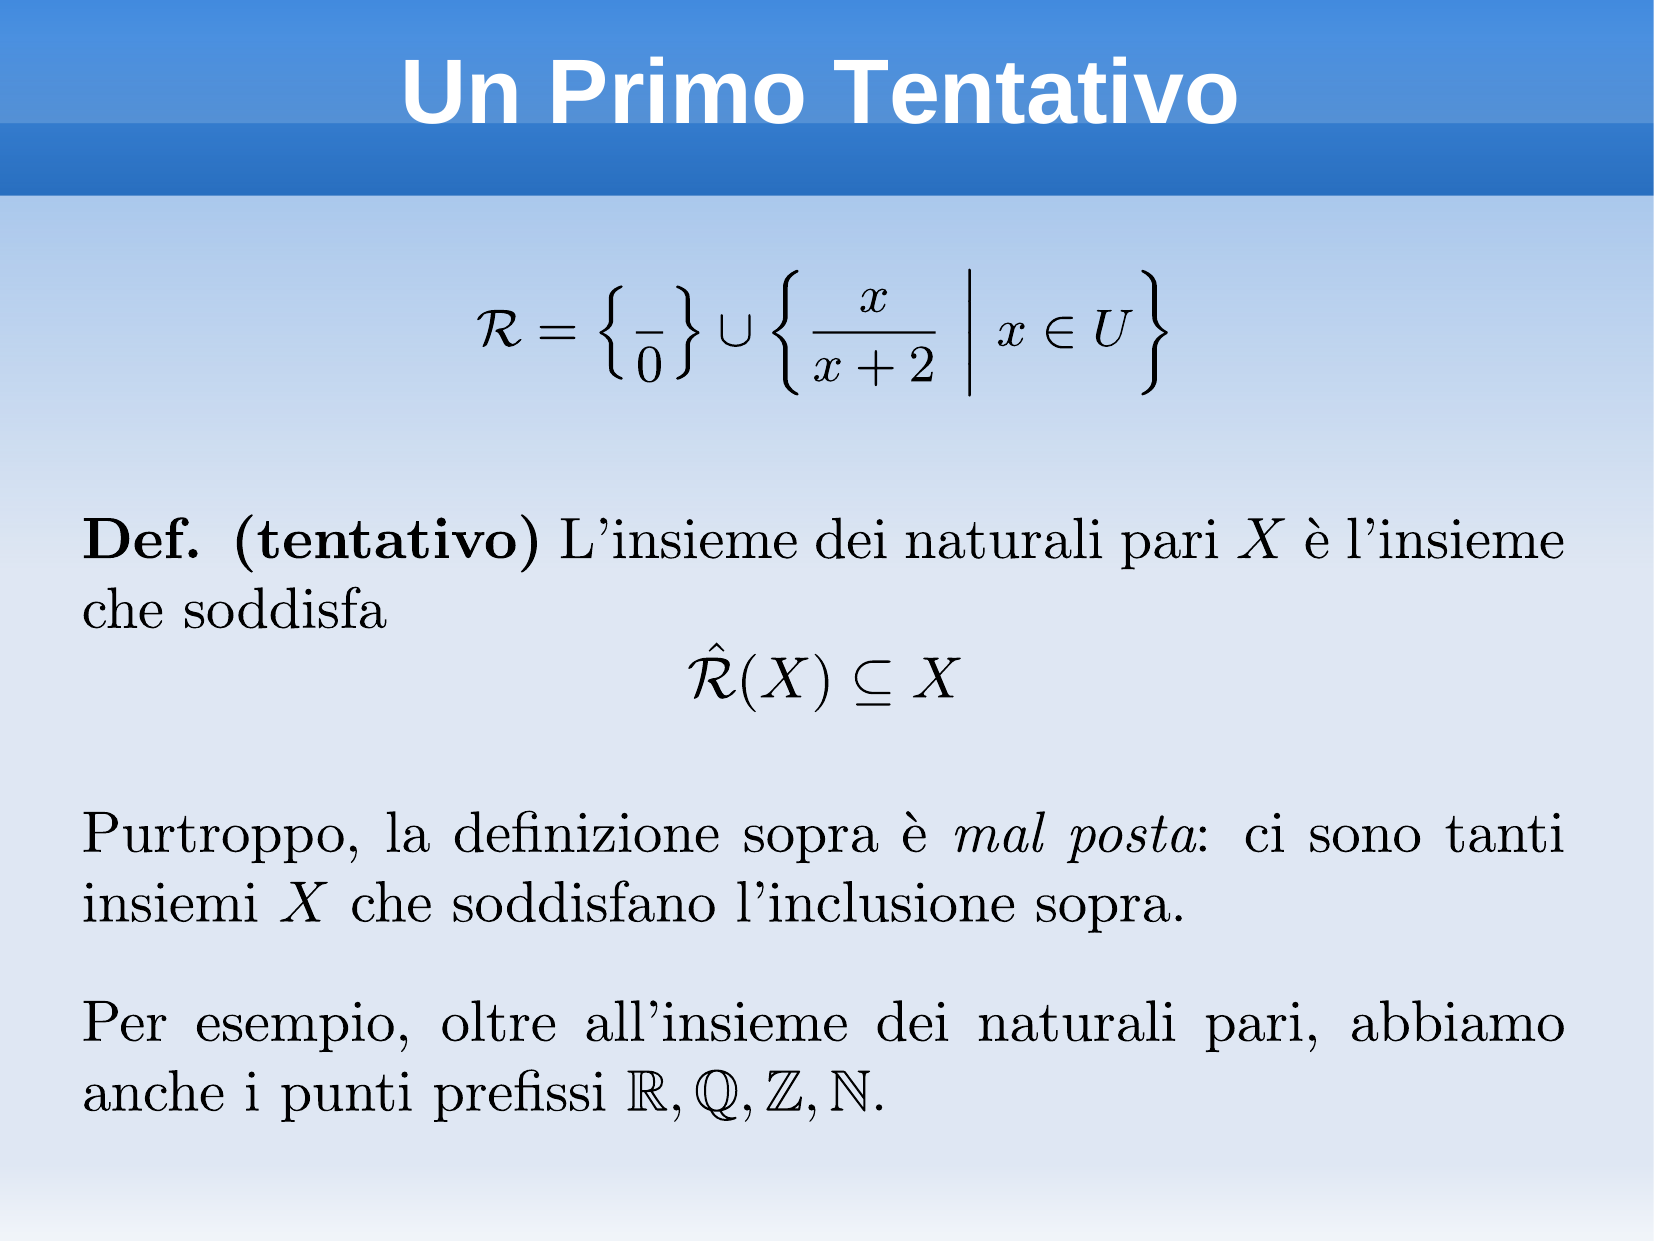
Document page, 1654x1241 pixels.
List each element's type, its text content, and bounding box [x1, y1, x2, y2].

text_box [81, 268, 1566, 1122]
title Un Primo Tentativo [76, 0, 1565, 196]
picture [0, 0, 1654, 1241]
